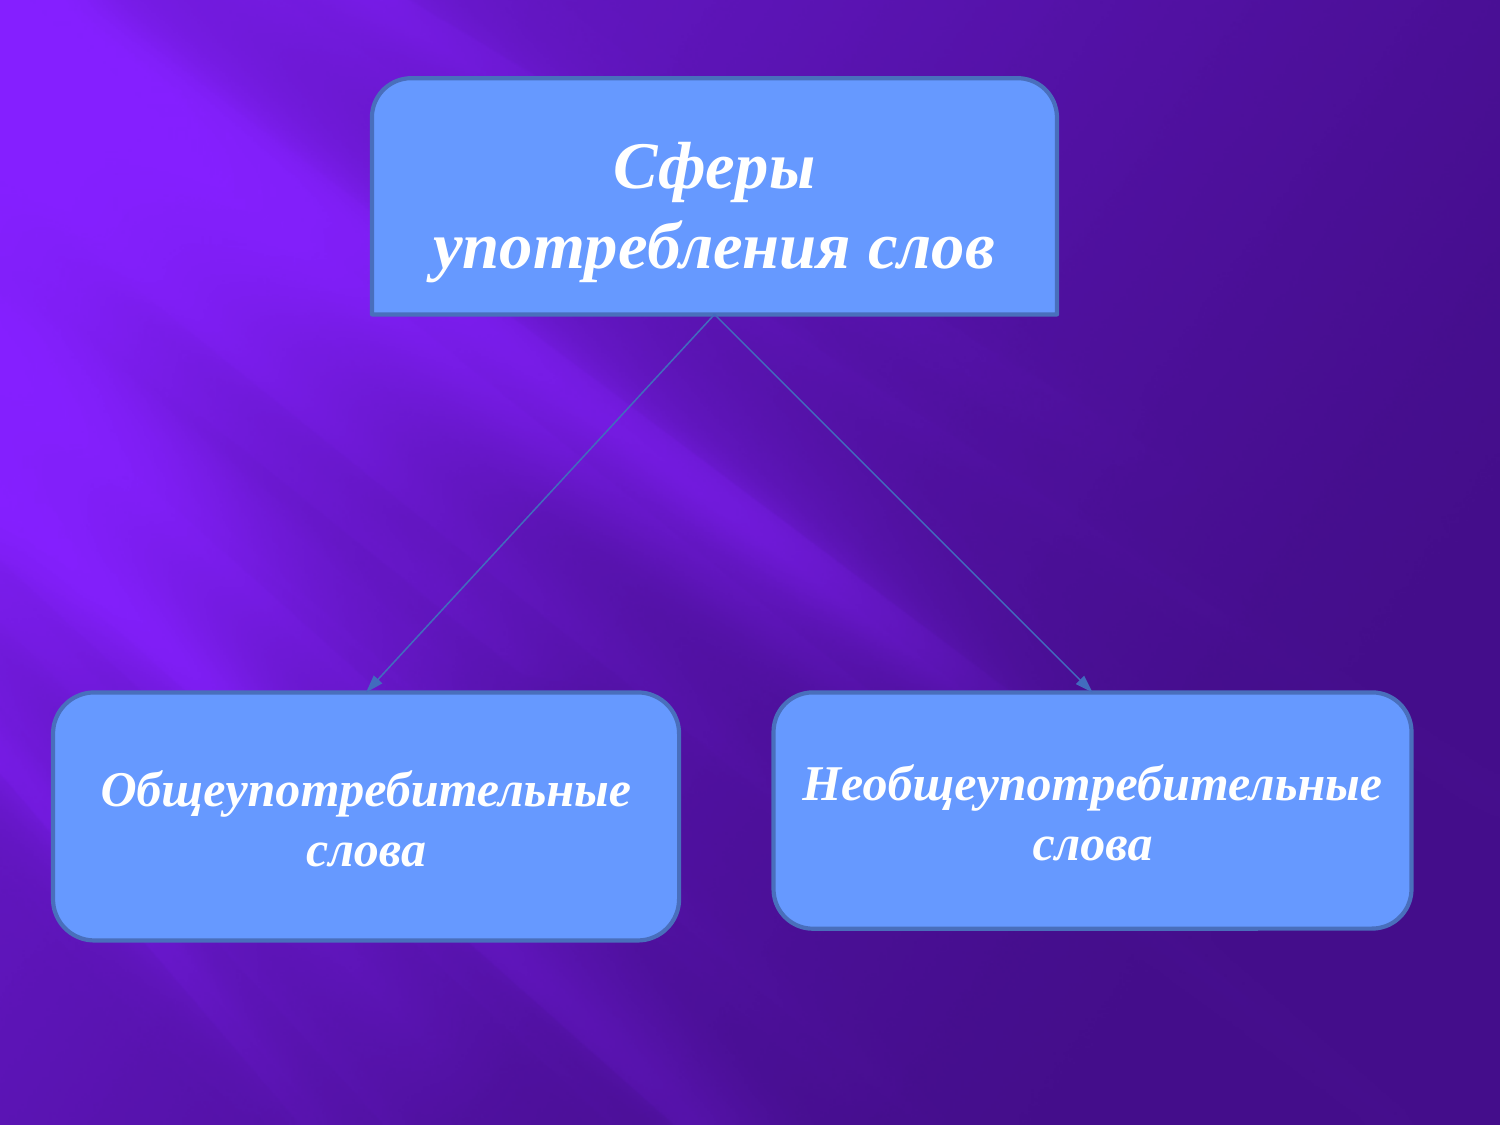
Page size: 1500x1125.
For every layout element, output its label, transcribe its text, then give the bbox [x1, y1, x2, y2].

text_box Сферы употребления слов [371, 78, 1058, 315]
text_box Общеупотребительные слова [53, 692, 680, 941]
text_box Необщеупотребительные слова [773, 692, 1412, 929]
